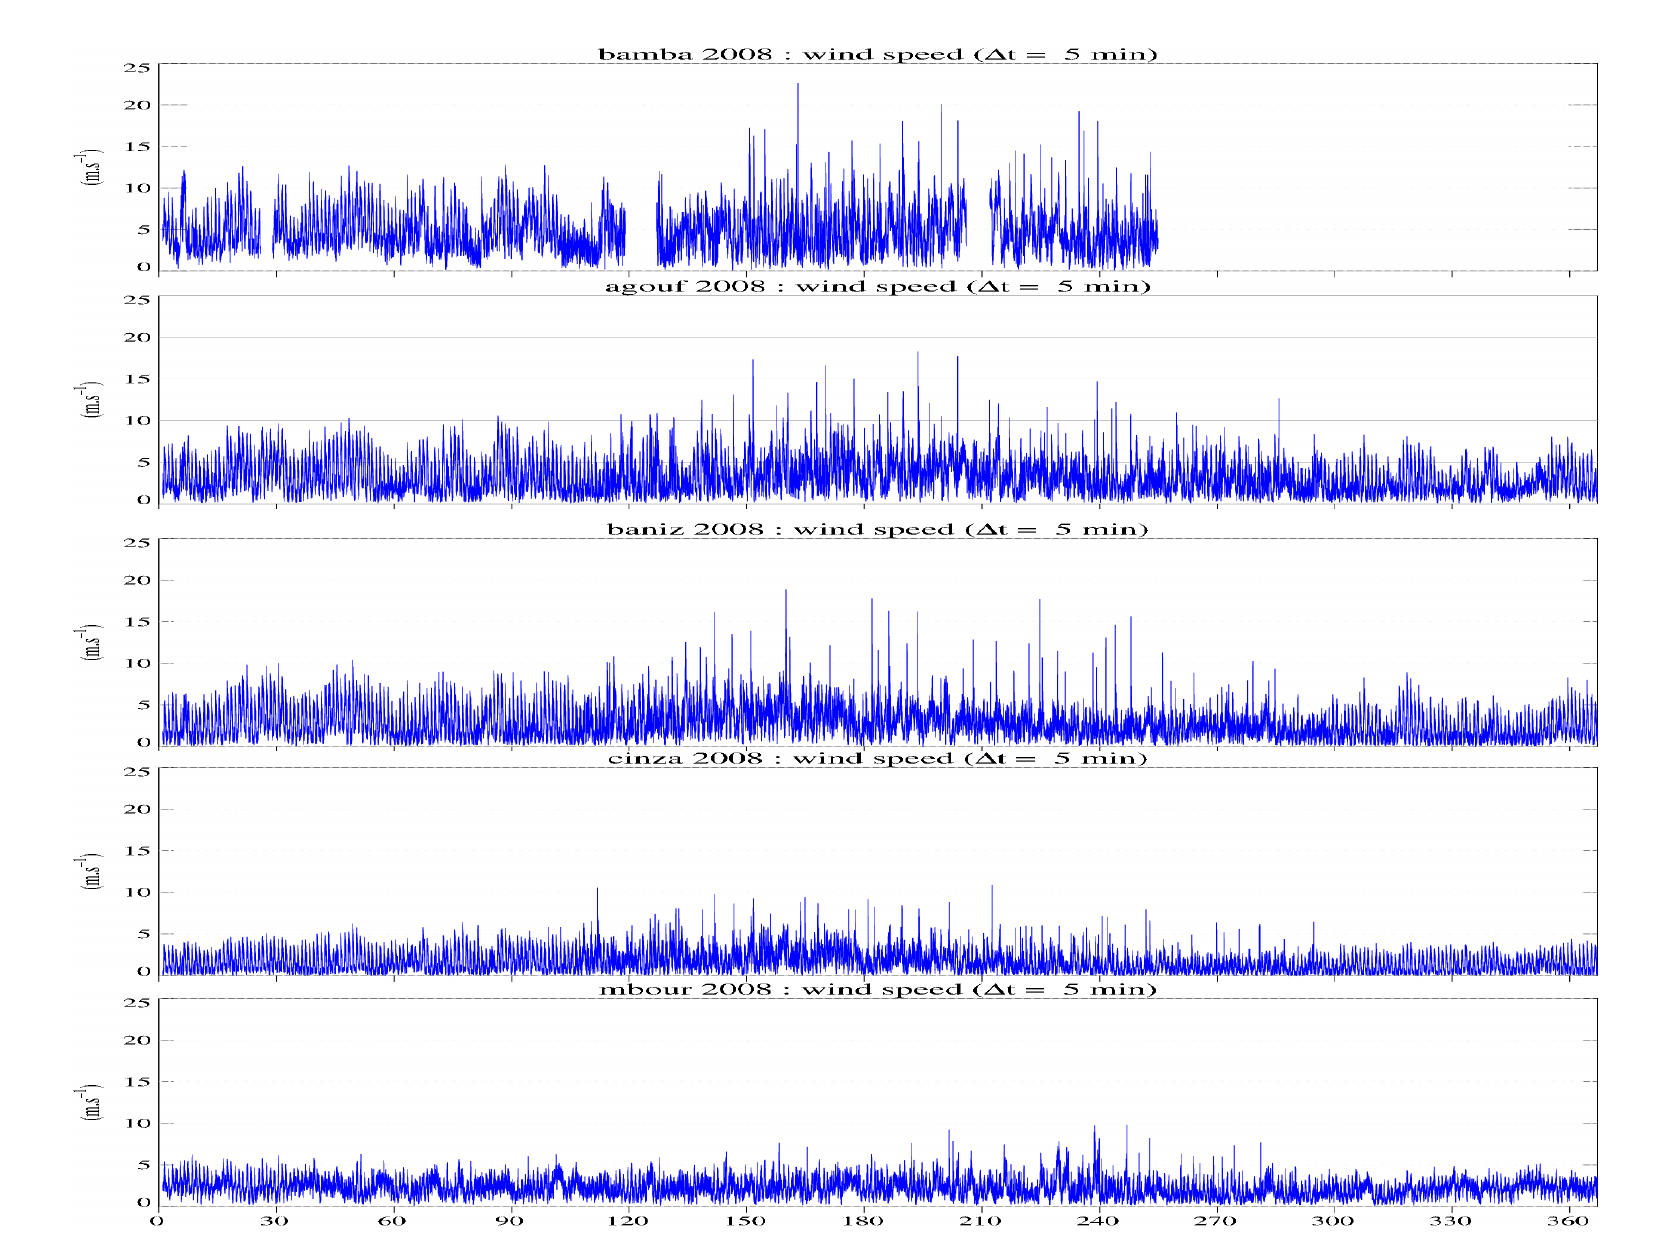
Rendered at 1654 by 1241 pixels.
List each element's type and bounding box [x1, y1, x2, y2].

picture [70, 522, 1599, 1229]
picture [70, 47, 1599, 509]
